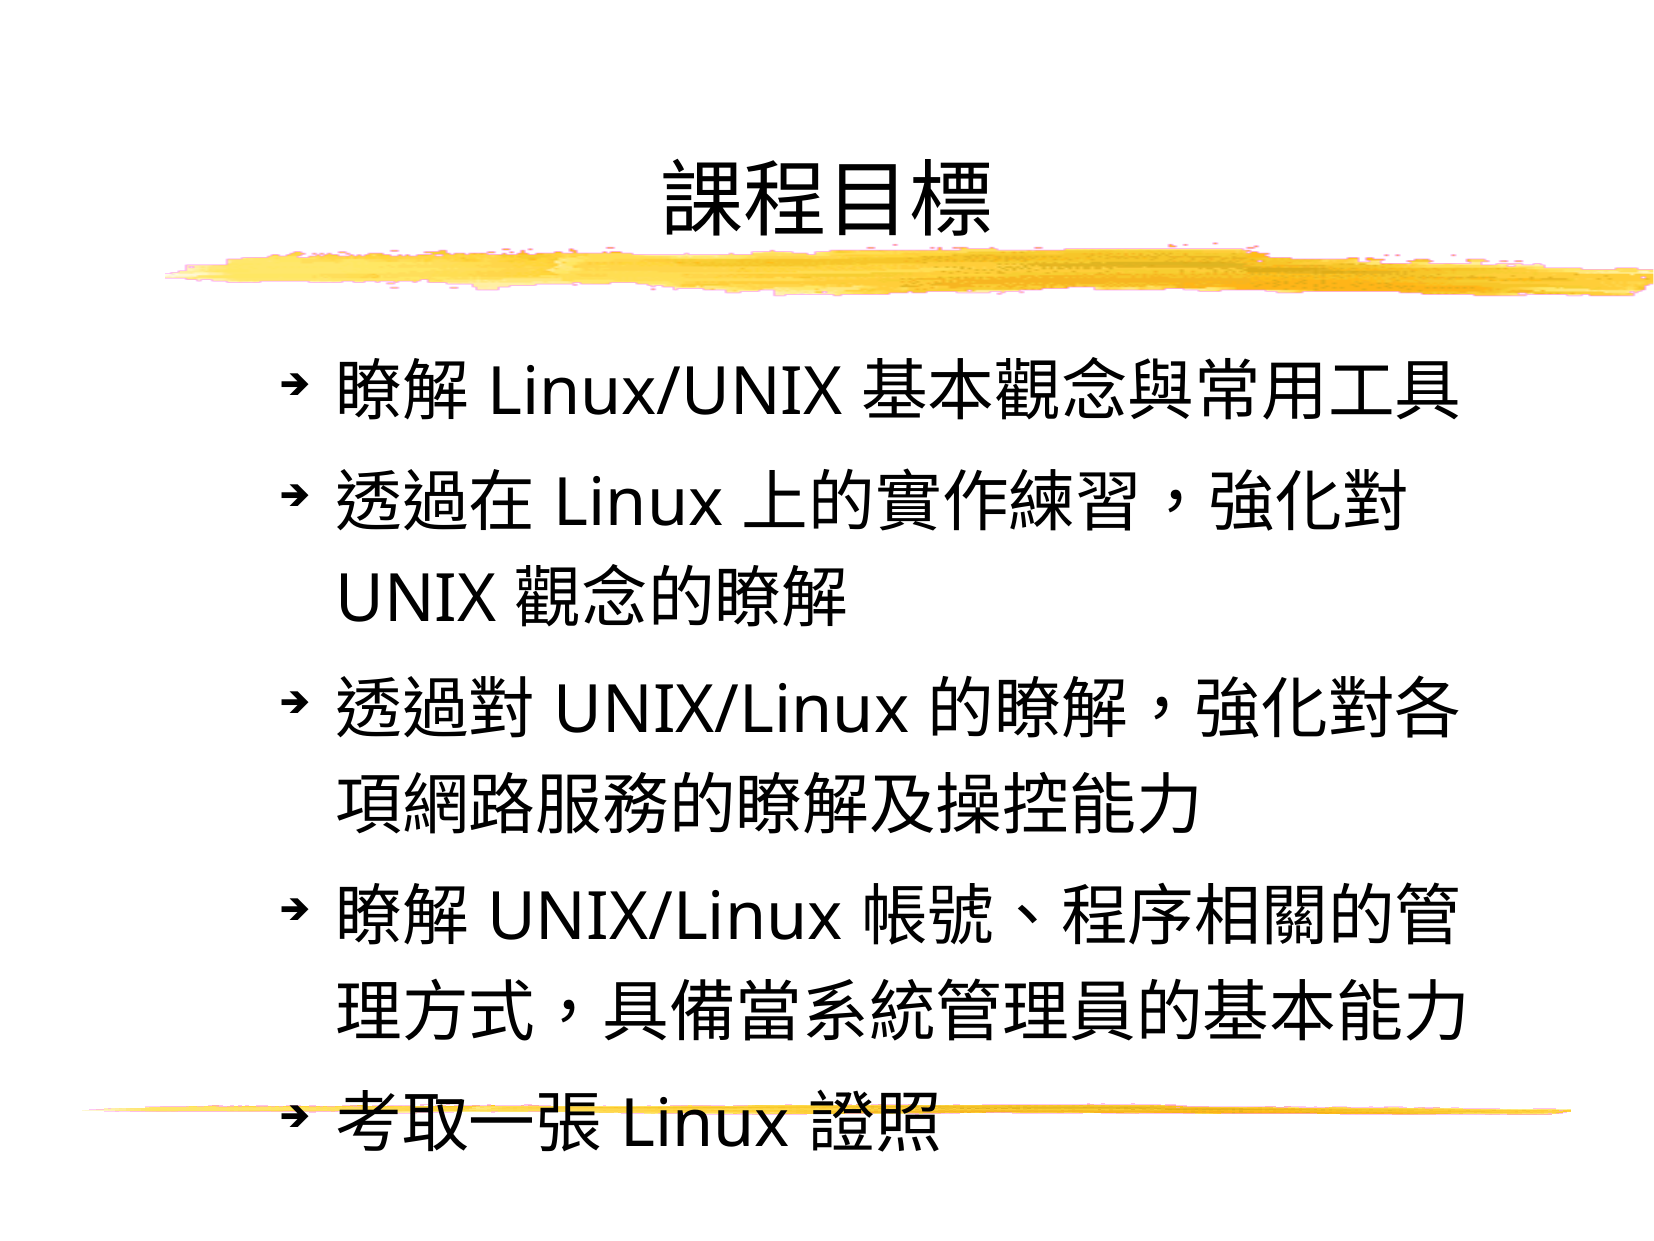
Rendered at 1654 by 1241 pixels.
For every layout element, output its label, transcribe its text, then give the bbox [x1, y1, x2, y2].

picture [372, 1102, 410, 1117]
picture [632, 1102, 840, 1117]
picture [838, 1110, 868, 1117]
picture [415, 1112, 428, 1117]
picture [886, 1102, 896, 1109]
picture [433, 1102, 441, 1117]
picture [845, 1102, 860, 1109]
picture [886, 1113, 896, 1117]
picture [165, 237, 1654, 308]
picture [82, 1102, 367, 1117]
picture [865, 1102, 881, 1117]
picture [901, 1102, 1571, 1117]
title 課程目標 [124, 55, 1530, 262]
picture [545, 1102, 565, 1117]
list 瞭解Linux/UNIX基本觀念與常用工具 透過在Linux上的實作練習，強化對UNIX觀念的瞭解 透過對UNIX/Linux的瞭解，強化對各項網路服務的瞭解及操控能力 瞭解UNIX/Linux帳號、程序相關的管理方式，具備當系統管理員的基本能力 考取一張Linux證照 [264, 330, 1491, 1086]
picture [461, 1102, 553, 1117]
picture [442, 1104, 459, 1117]
picture [415, 1102, 428, 1108]
picture [570, 1102, 626, 1117]
picture [368, 1102, 382, 1110]
